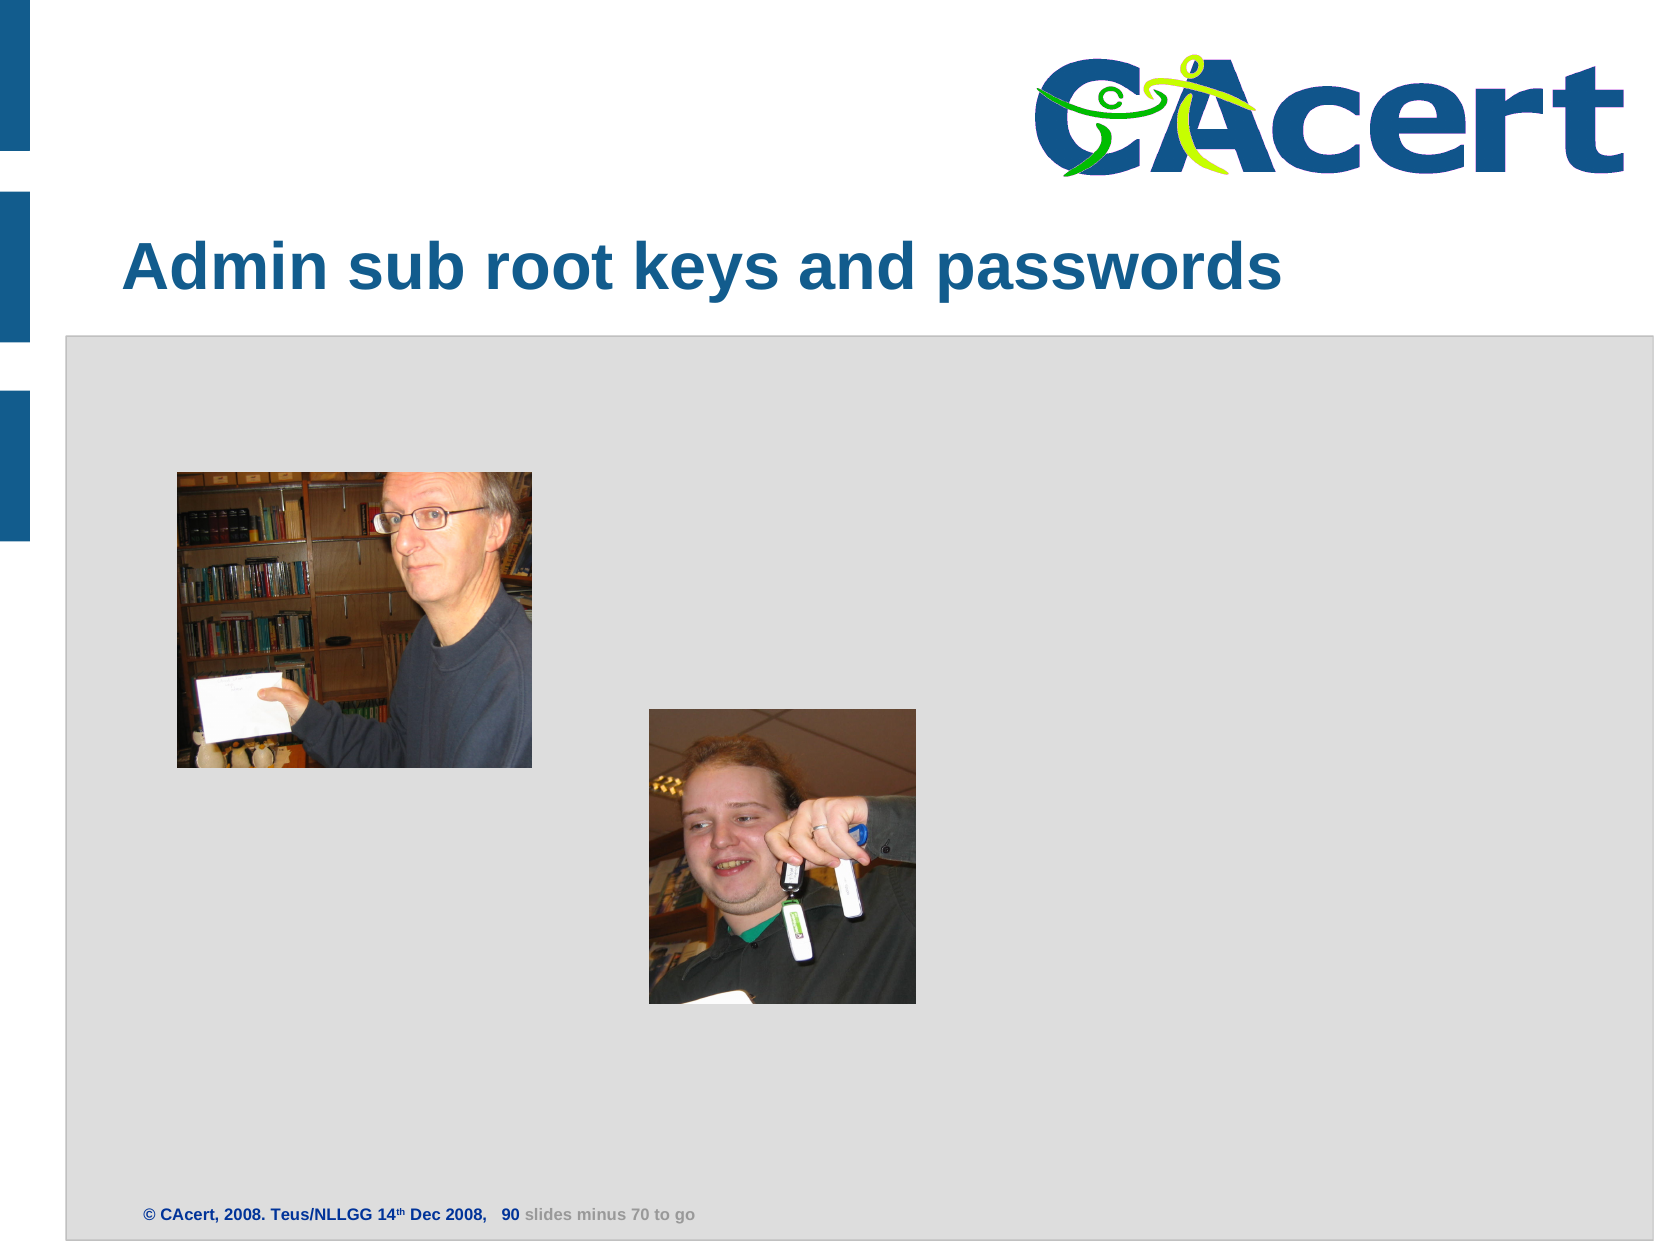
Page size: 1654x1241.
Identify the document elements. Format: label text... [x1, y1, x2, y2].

picture [177, 472, 532, 768]
title Admin sub root keys and passwords [121, 177, 1533, 315]
picture [649, 709, 916, 1004]
picture [1033, 53, 1625, 178]
